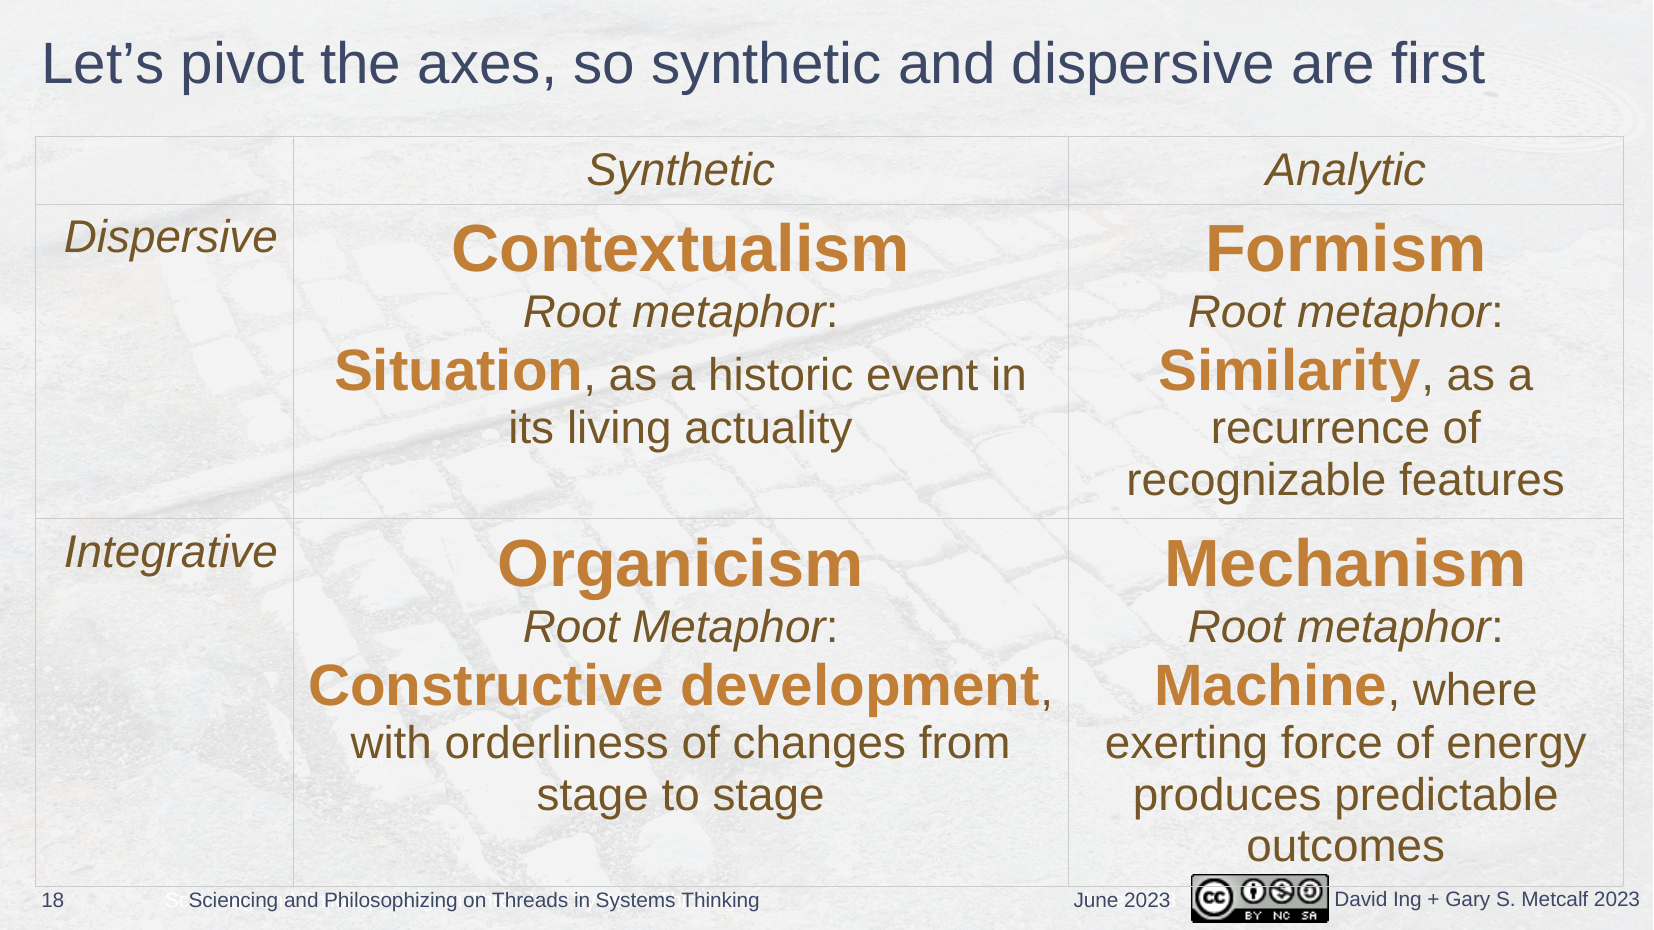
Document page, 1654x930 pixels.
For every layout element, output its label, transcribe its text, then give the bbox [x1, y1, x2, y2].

table_cell Dispersive [36, 205, 293, 518]
table_header Analytic [1069, 137, 1623, 204]
table_cell Formism Root metaphor: Similarity, as a recurrence of recognizable features [1069, 205, 1623, 518]
table_header Synthetic [294, 137, 1068, 204]
picture [0, 0, 1653, 930]
table_cell Contextualism Root metaphor: Situation, as a historic event in its living actuality [294, 205, 1068, 518]
table_header [36, 137, 293, 204]
table_cell Mechanism Root metaphor: Machine, where exerting force of energy produces predictable outcomes [1069, 519, 1623, 886]
title Let’s pivot the axes, so synthetic and dispersive are first [41, 30, 1612, 136]
table_cell Integrative [36, 519, 293, 886]
table_cell Organicism Root Metaphor: Constructive development, with orderliness of changes from stage to stage [294, 519, 1068, 886]
